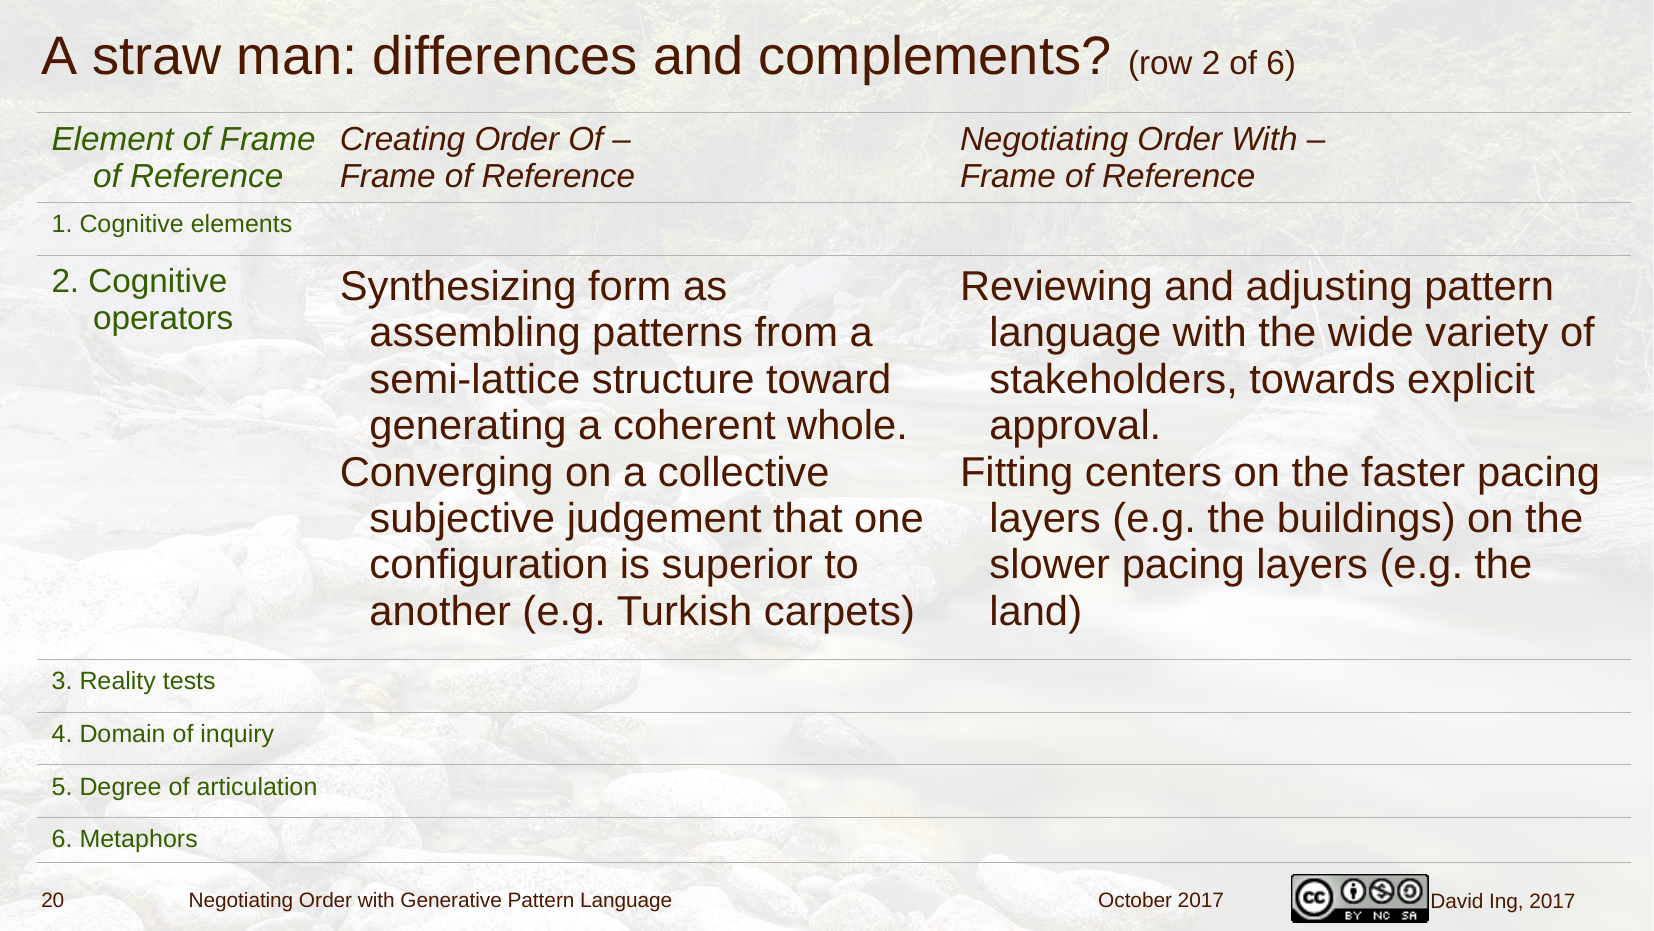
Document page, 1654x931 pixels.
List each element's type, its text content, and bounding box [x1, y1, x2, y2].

table_header Element of Frame of Reference [37, 113, 334, 202]
table_cell 5. Degree of articulation [37, 765, 334, 817]
table_header Negotiating Order With – Frame of Reference [945, 113, 1631, 202]
table_cell [945, 713, 1631, 764]
table_cell Synthesizing form as assembling patterns from a semi-lattice structure toward generating a coherent whole. Converging on a collective subjective judgement that one configuration is superior to another (e.g. Turkish carpets) [334, 256, 945, 659]
table_cell 1. Cognitive elements [37, 203, 334, 255]
title A straw man: differences and complements? (row 2 of 6) [41, 30, 1613, 112]
table_cell [334, 713, 945, 764]
table_cell 4. Domain of inquiry [37, 713, 334, 764]
table_cell [334, 660, 945, 712]
table_cell [334, 765, 945, 817]
table_cell [945, 203, 1631, 255]
table_cell 2. Cognitive operators [37, 256, 334, 659]
table_cell Reviewing and adjusting pattern language with the wide variety of stakeholders, towards explicit approval. Fitting centers on the faster pacing layers (e.g. the buildings) on the slower pacing layers (e.g. the land) [945, 256, 1631, 659]
table_cell 3. Reality tests [37, 660, 334, 712]
table_header Creating Order Of – Frame of Reference [334, 113, 945, 202]
picture [0, 0, 1654, 931]
table_cell [945, 765, 1631, 817]
table_cell [334, 818, 945, 862]
text_box [1003, 583, 1033, 654]
table_cell [334, 203, 945, 255]
table_cell 6. Metaphors [37, 818, 334, 862]
table_cell [945, 818, 1631, 862]
table_cell [945, 660, 1631, 712]
